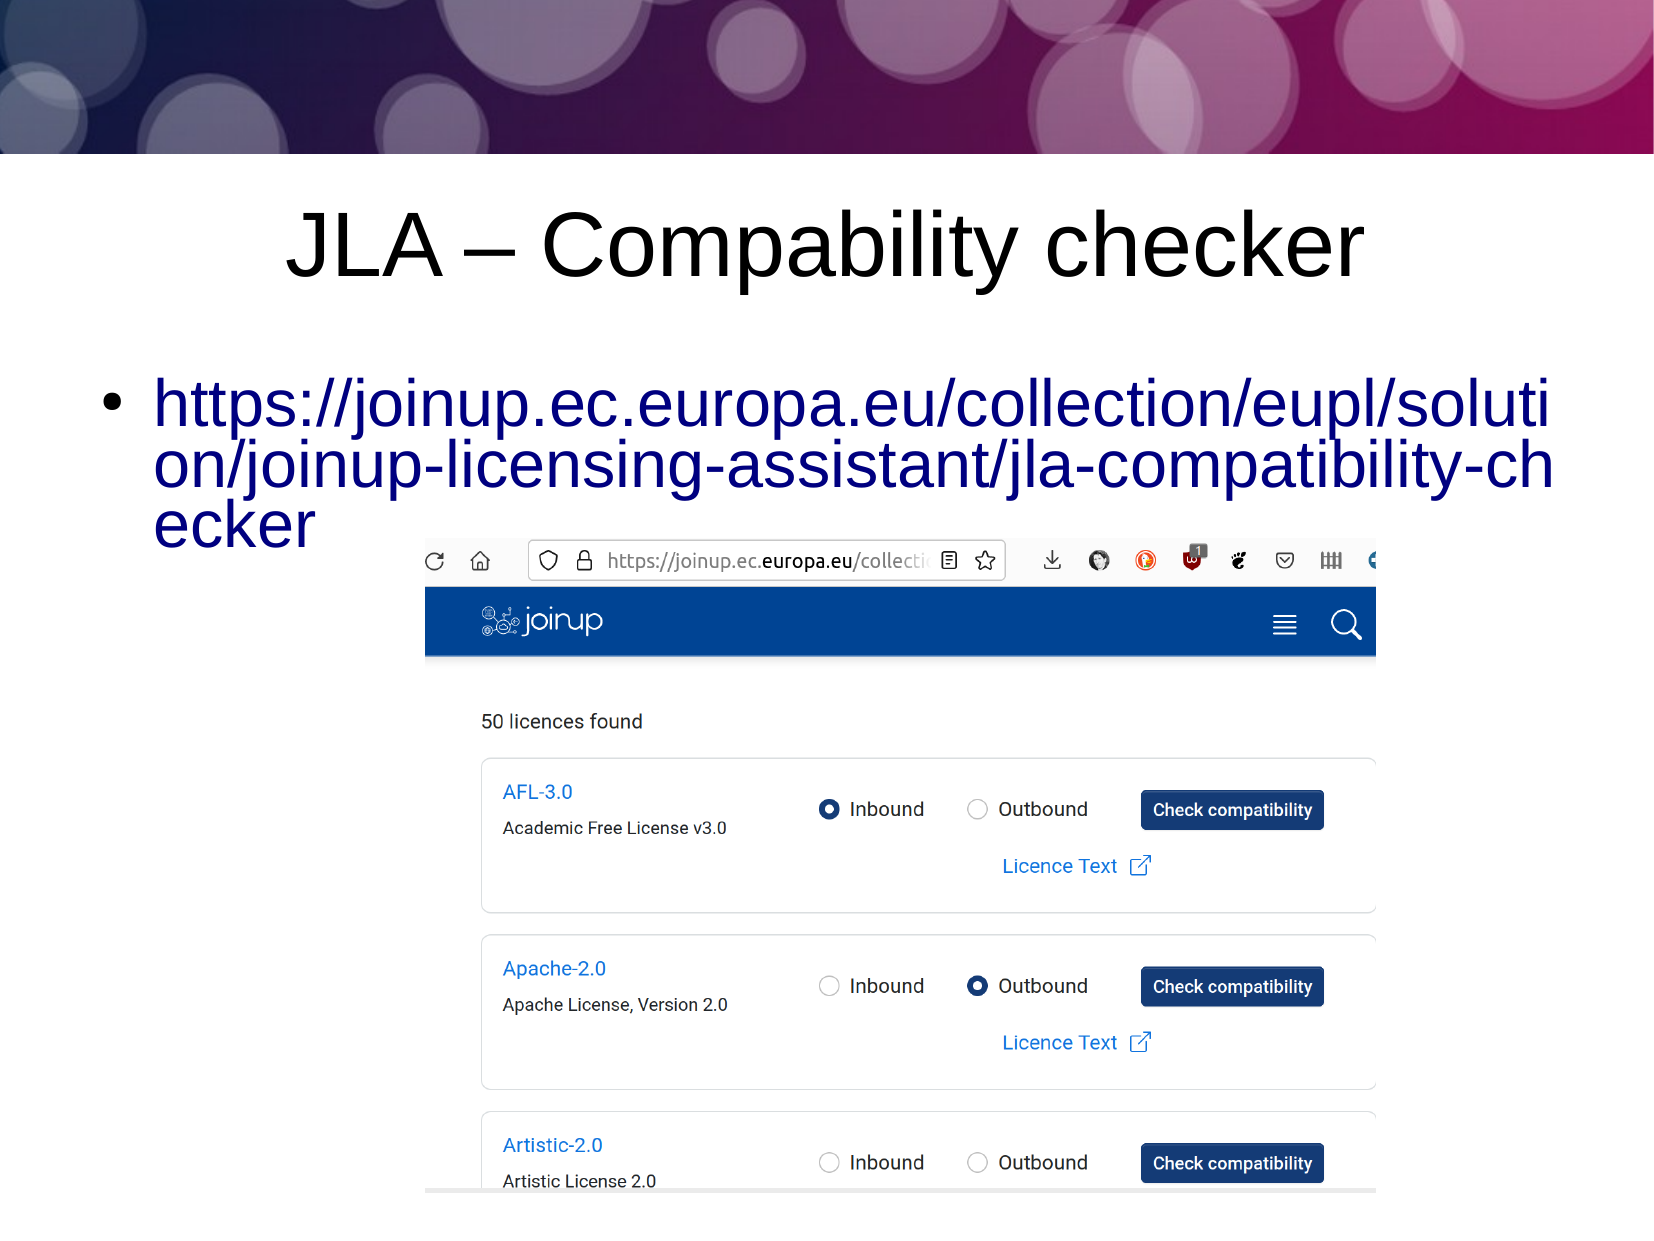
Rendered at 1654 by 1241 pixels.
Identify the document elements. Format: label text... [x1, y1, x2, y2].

picture [0, 0, 1654, 154]
picture [425, 538, 1376, 1193]
title JLA – Compability checker [82, 159, 1571, 331]
list https://joinup.ec.europa.eu/collection/eupl/solution/joinup-licensing-assistant/jla-compatibility-checker [82, 366, 1571, 1087]
